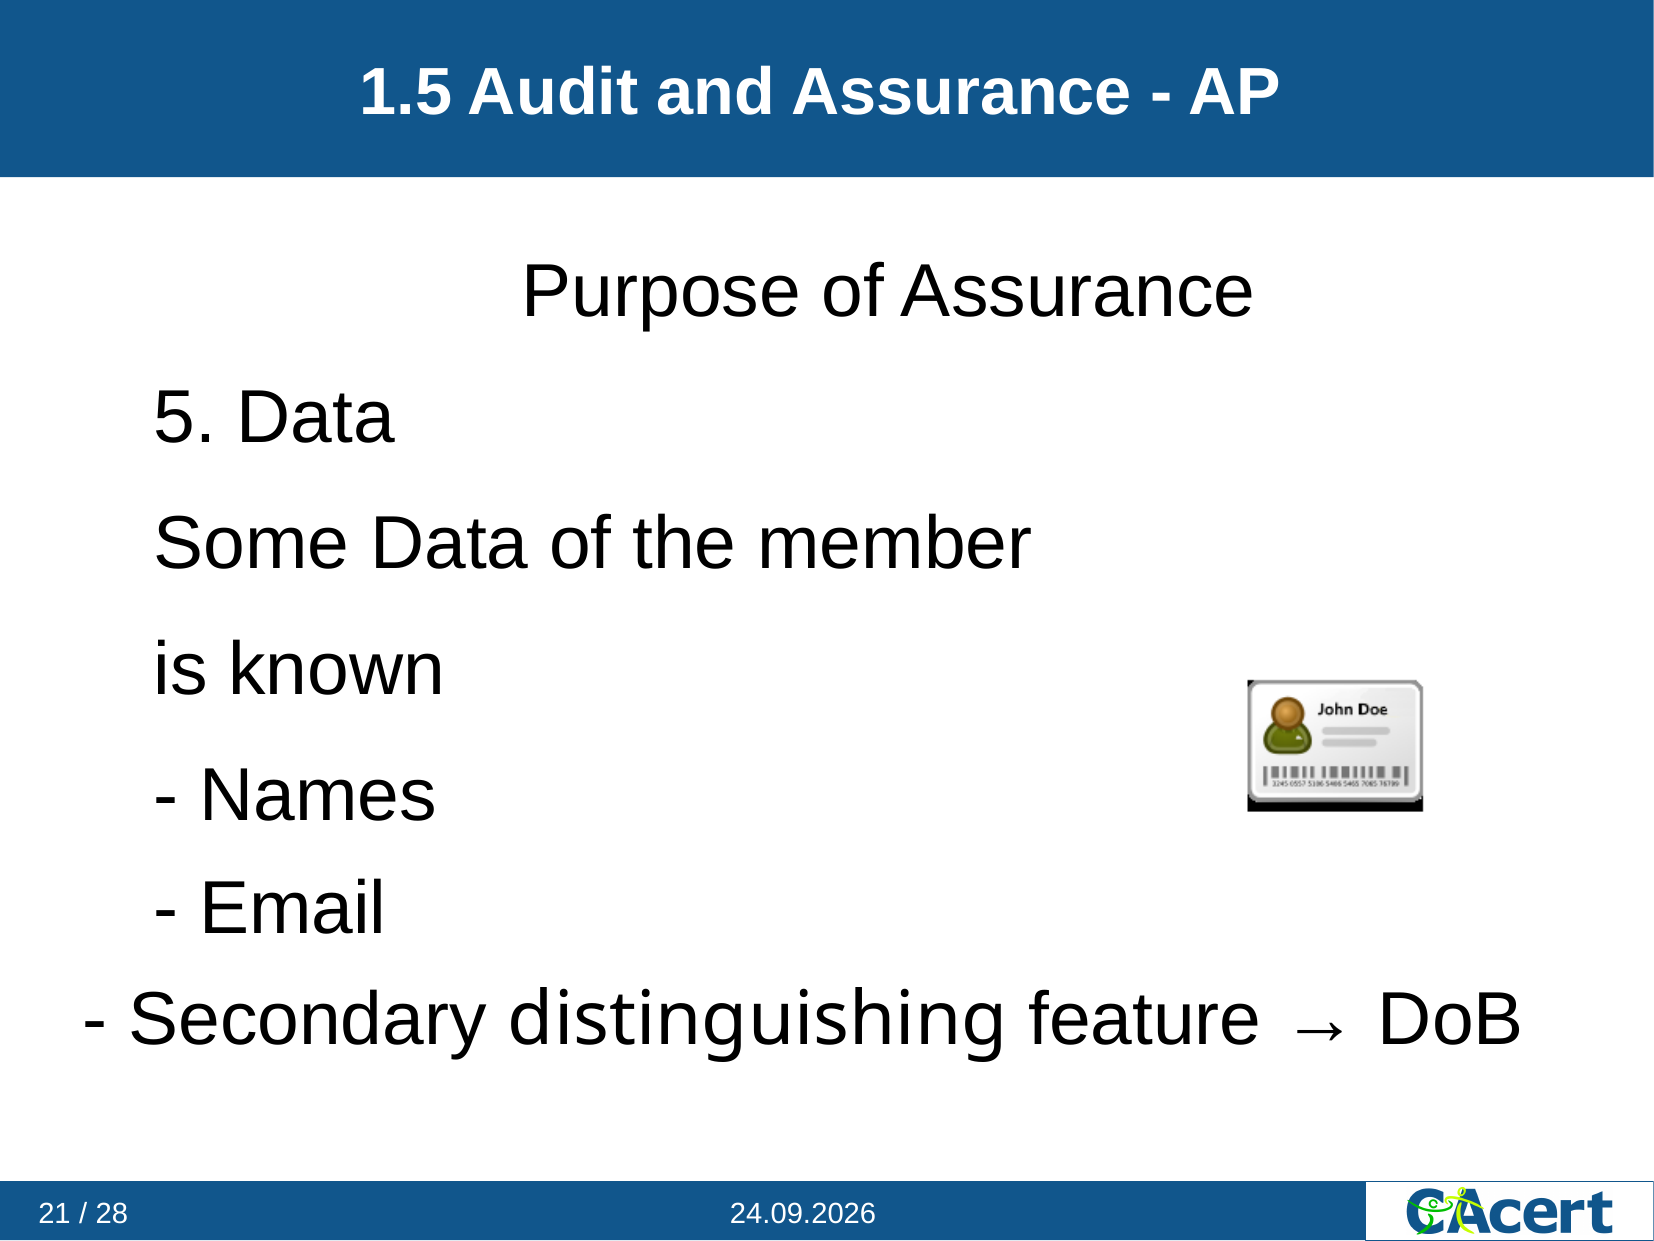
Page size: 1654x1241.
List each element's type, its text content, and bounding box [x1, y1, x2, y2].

picture [1406, 1186, 1613, 1235]
picture [1240, 649, 1428, 838]
title 1.5 Audit and Assurance - AP [76, 17, 1565, 166]
list Purpose of Assurance 5. Data Some Data of the member is known - Names - Email - Secondary distinguishing feature → DoB [82, 206, 1625, 1065]
